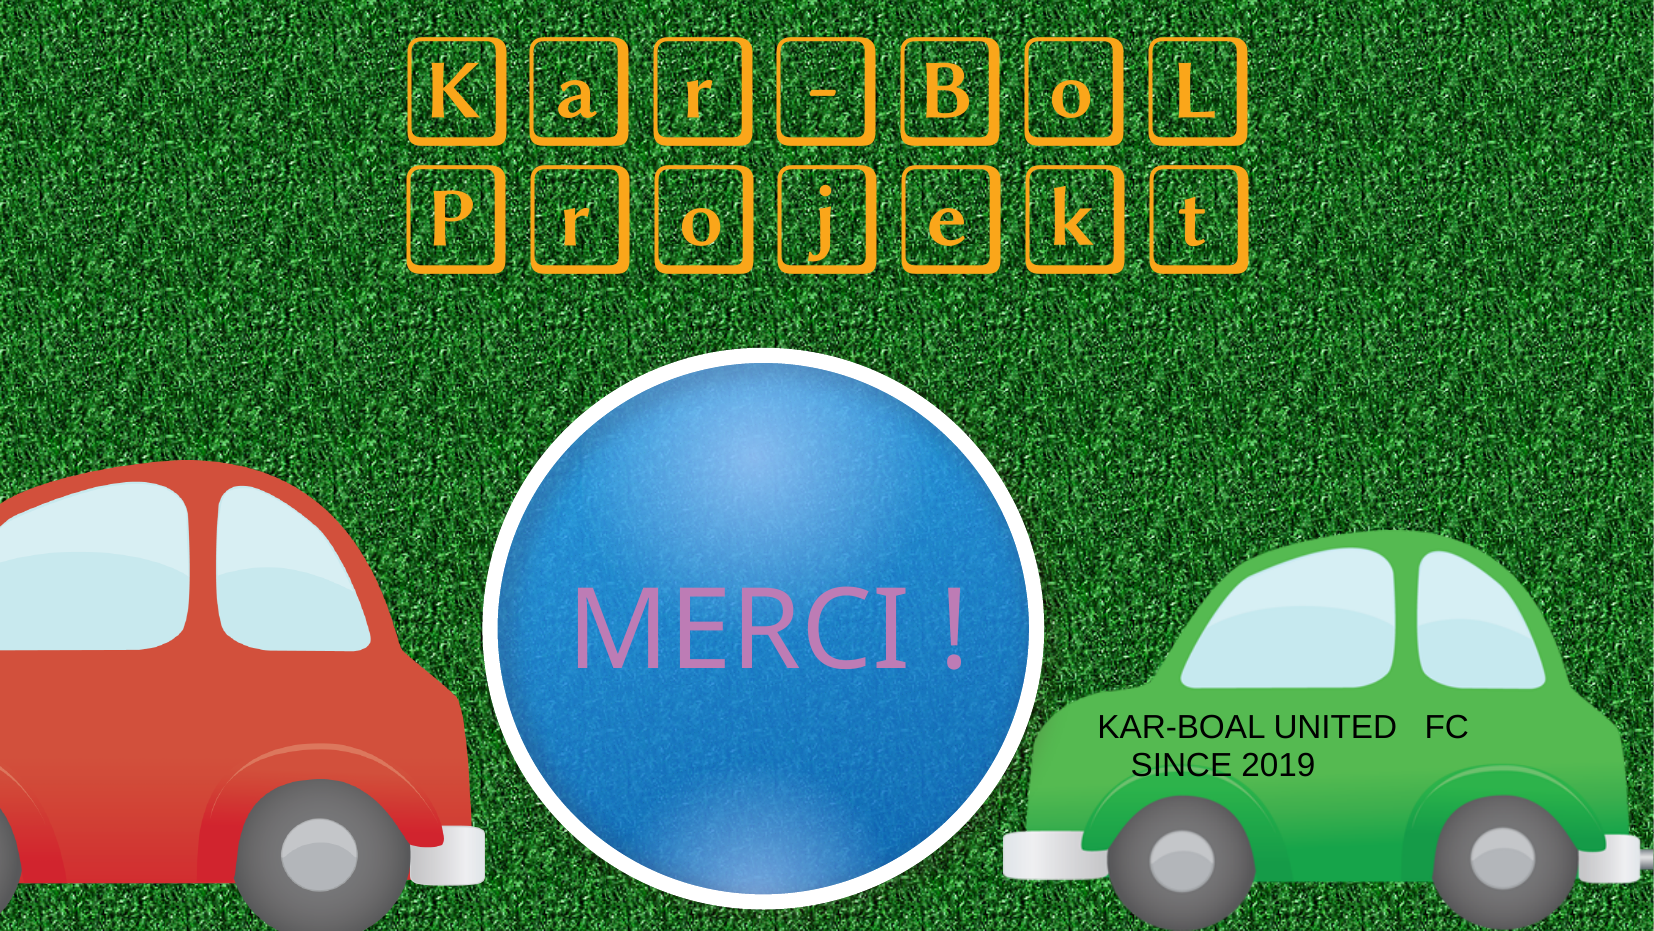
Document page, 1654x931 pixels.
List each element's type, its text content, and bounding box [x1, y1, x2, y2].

picture [0, 0, 1654, 931]
text_box KAR-BOAL UNITED FC SINCE 2019 [1051, 697, 1485, 792]
title Kar-BoL Projekt [82, 21, 1571, 279]
